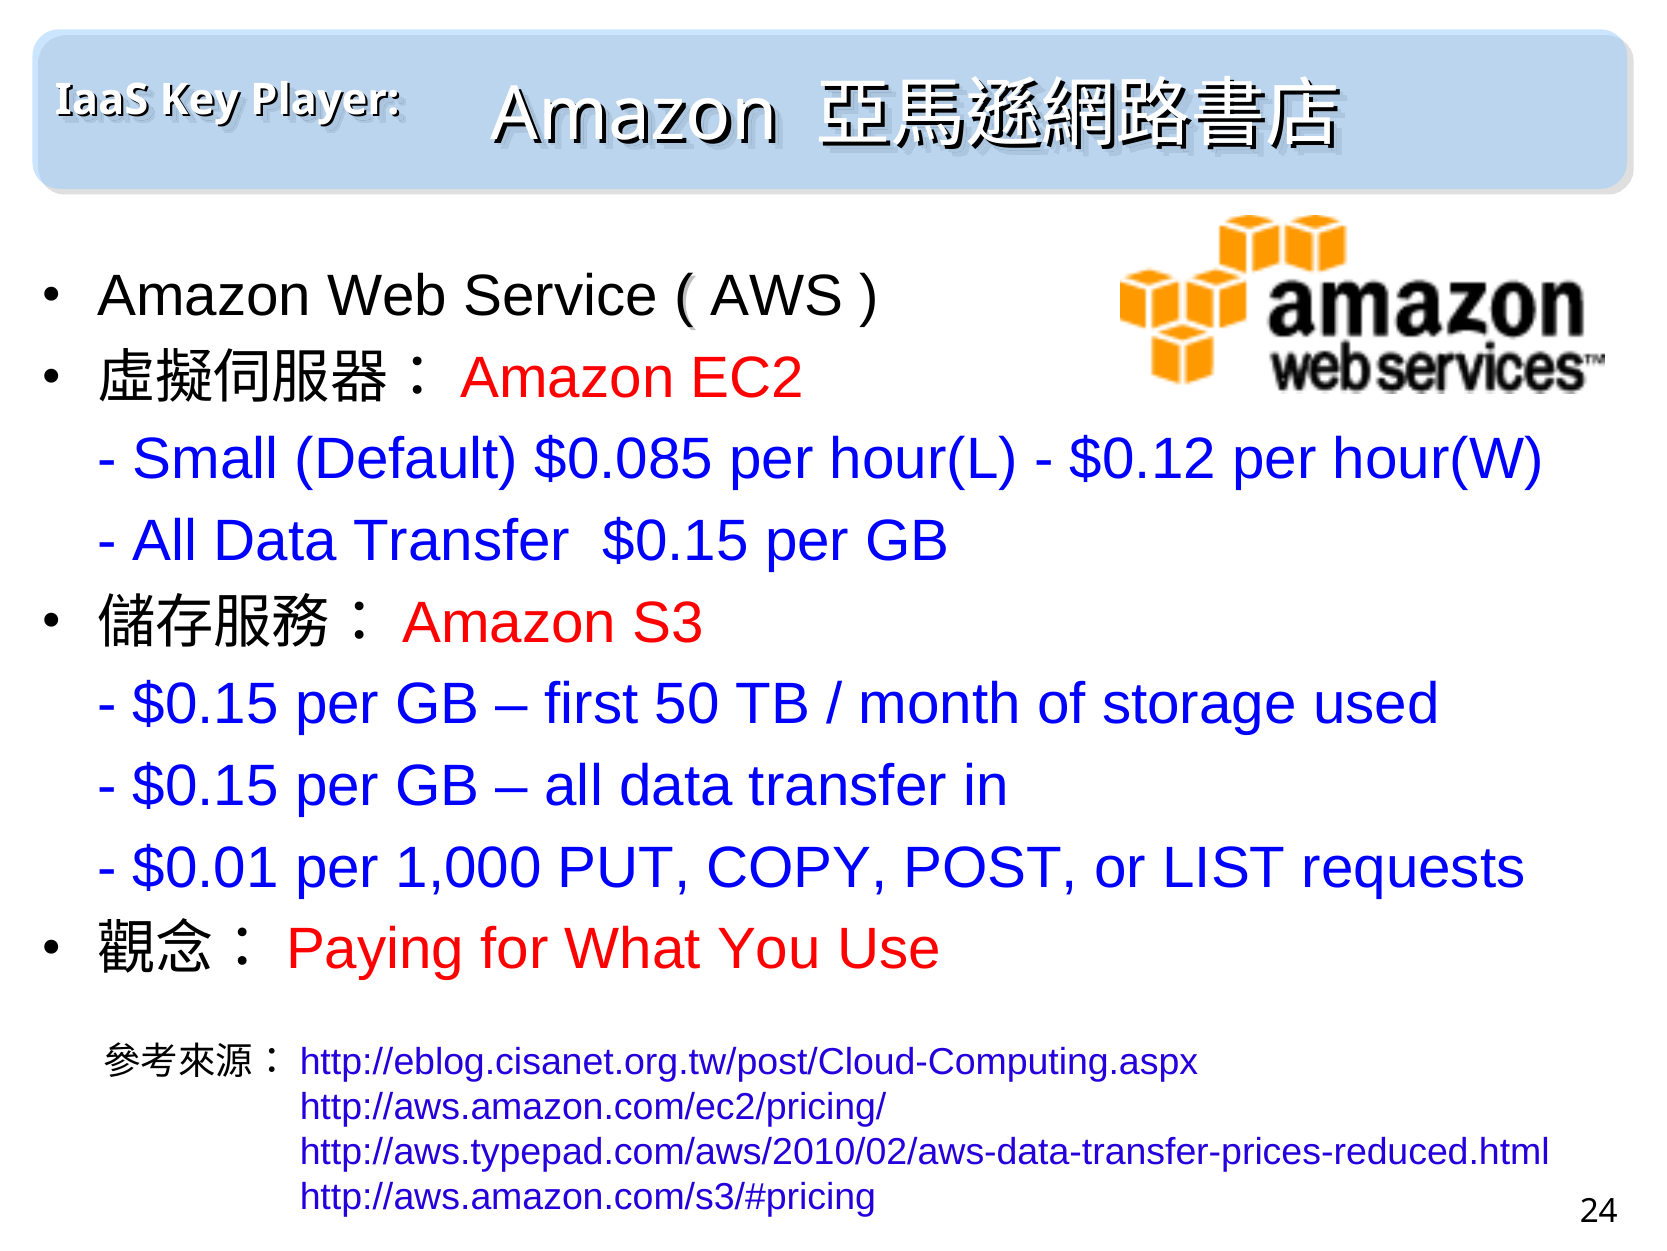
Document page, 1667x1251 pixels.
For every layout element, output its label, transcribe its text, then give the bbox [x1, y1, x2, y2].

picture [1120, 215, 1605, 394]
list Amazon Web Service ( AWS ) 虛擬伺服器：Amazon EC2 - Small (Default) $0.085 per hour(L) - $0.12 per hour(W) - All Data Transfer $0.15 per GB 儲存服務：Amazon S3 - $0.15 per GB – first 50 TB / month of storage used - $0.15 per GB – all data transfer in - $0.01 per 1,000 PUT, COPY, POST, or LIST requests 觀念：Paying for What You Use [41, 259, 1607, 1081]
text_box IaaS Key Player: Amazon 亞馬遜網路書店 [32, 29, 1628, 189]
text_box 參考來源：http://eblog.cisanet.org.tw/post/Cloud-Computing.aspx http://aws.amazon.com/ec2/pricing/ http://aws.typepad.com/aws/2010/02/aws-data-transfer-prices-reduced.html http://aws.amazon.com/s3/#pricing [88, 1029, 1654, 1225]
